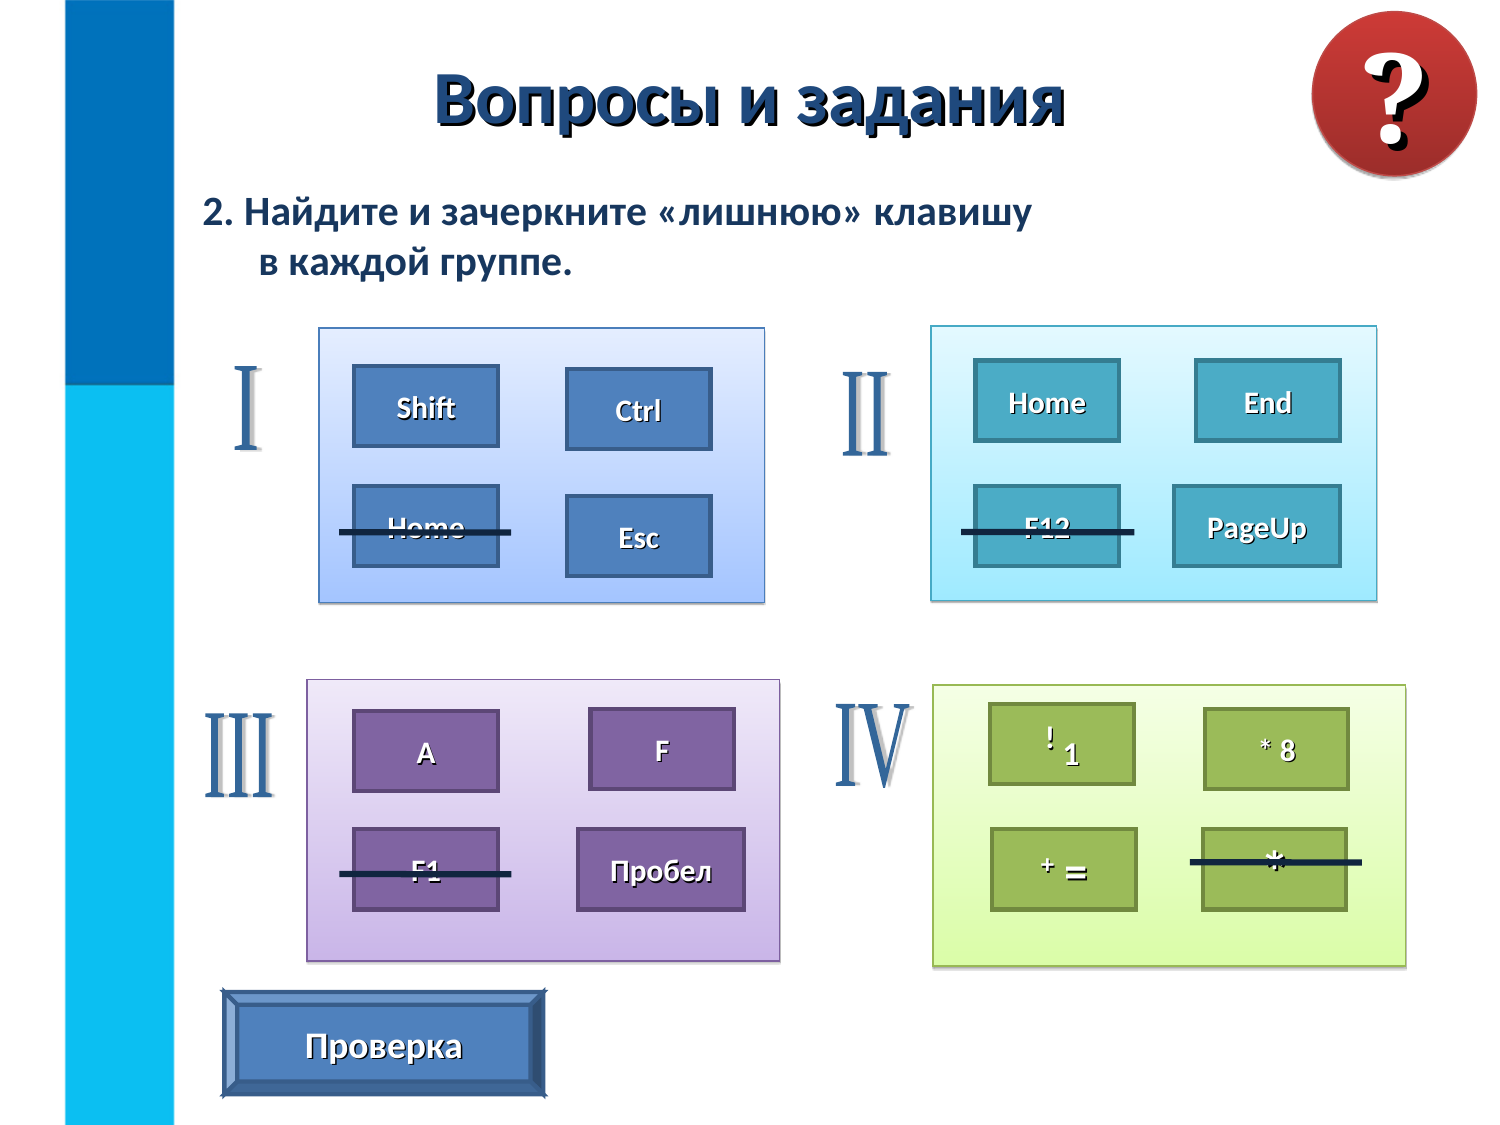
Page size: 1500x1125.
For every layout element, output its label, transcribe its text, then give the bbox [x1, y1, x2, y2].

text_box + = [992, 829, 1136, 910]
text_box III [205, 713, 224, 798]
text_box 2. Найдите и зачеркните «лишнюю» клавишу в каждой группе. [187, 188, 1426, 317]
text_box Пробел [578, 829, 745, 910]
text_box II [867, 371, 887, 456]
text_box * [1202, 866, 1347, 910]
text_box * [1202, 829, 1347, 859]
text_box А [354, 711, 498, 792]
text_box F1 [354, 878, 498, 910]
text_box III [229, 713, 248, 798]
text_box III [252, 713, 272, 798]
text_box IV [858, 704, 910, 788]
picture [0, 0, 1500, 1125]
text_box * 8 [1204, 708, 1349, 789]
text_box II [842, 371, 863, 456]
text_box ! 1 [990, 703, 1134, 784]
text_box F12 [975, 536, 1120, 567]
text_box Home [975, 360, 1120, 441]
text_box F [590, 708, 735, 789]
text_box [933, 684, 1406, 967]
text_box Home [354, 536, 498, 567]
text_box I [234, 366, 257, 450]
title Вопросы и задания [75, 0, 1426, 188]
text_box F1 [354, 829, 498, 871]
text_box Home [354, 486, 498, 529]
text_box [307, 679, 780, 961]
text_box Ctrl [566, 368, 711, 449]
text_box Проверка [238, 1005, 530, 1081]
text_box Shift [354, 366, 498, 447]
text_box IV [835, 703, 856, 786]
text_box Esc [566, 496, 711, 577]
text_box [318, 327, 765, 603]
text_box ? [1312, 11, 1477, 176]
text_box PageUp [1174, 486, 1340, 567]
text_box End [1196, 360, 1340, 441]
text_box F12 [975, 486, 1120, 529]
text_box [931, 326, 1377, 601]
